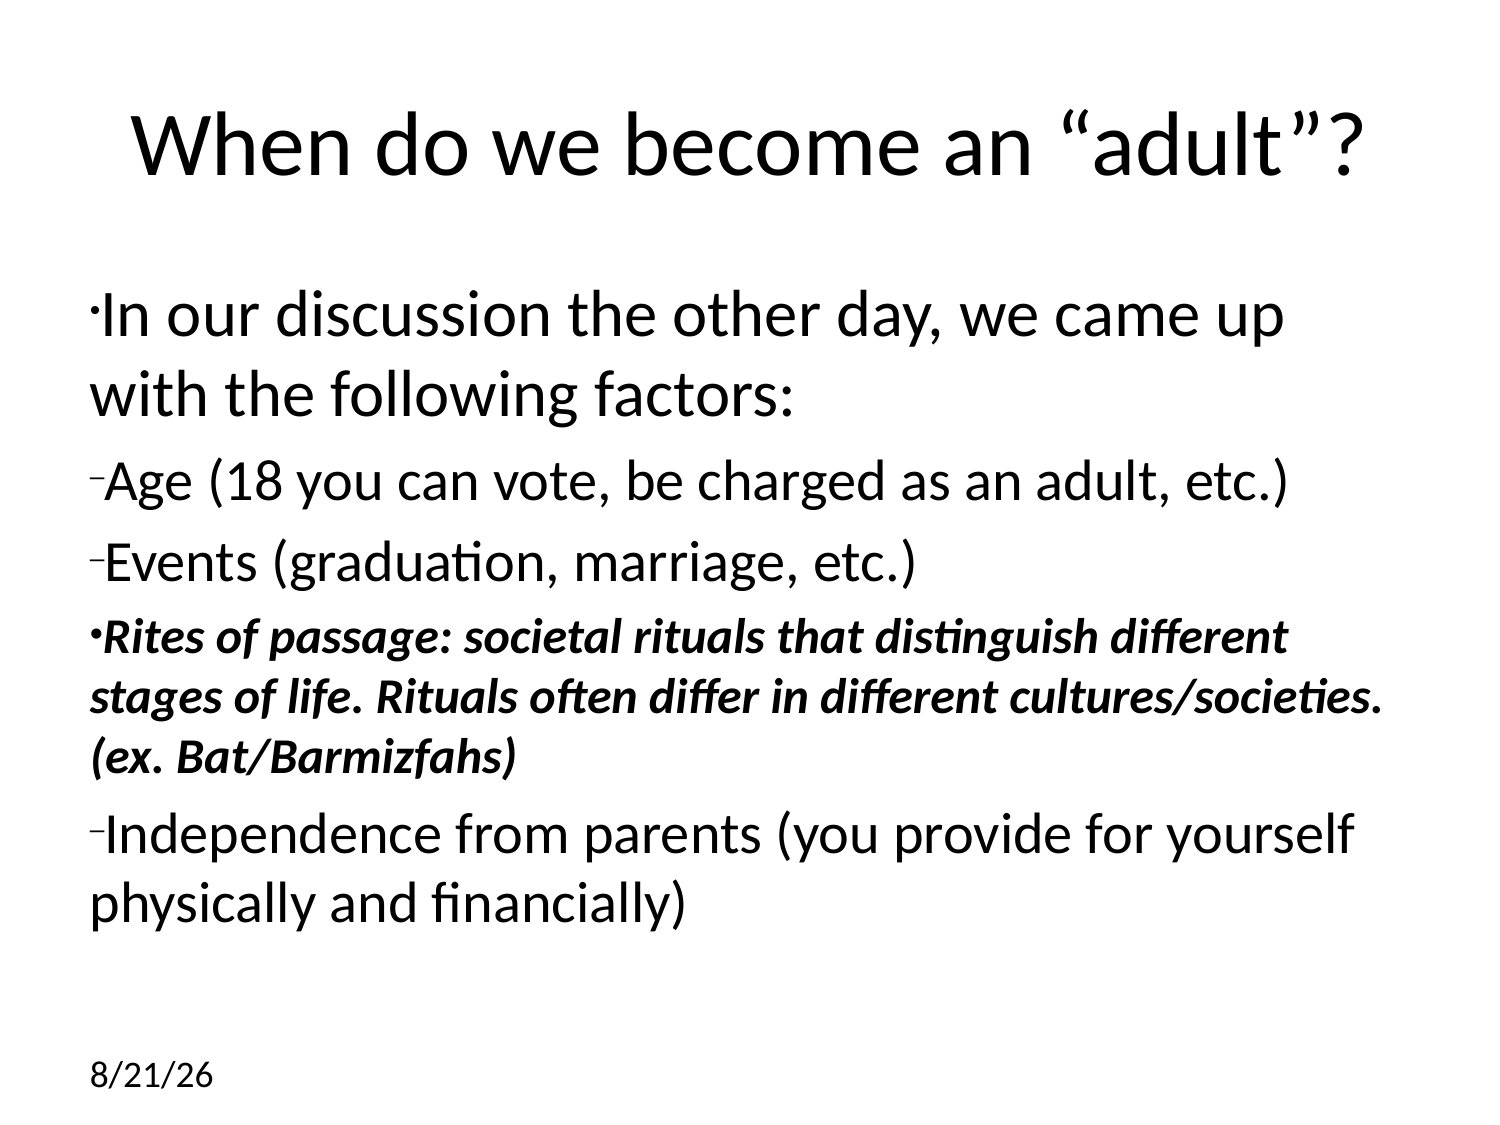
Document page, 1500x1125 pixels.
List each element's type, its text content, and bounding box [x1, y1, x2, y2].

list In our discussion the other day, we came up with the following factors: Age (18 you can vote, be charged as an adult, etc.) Events (graduation, marriage, etc.) Rites of passage: societal rituals that distinguish different stages of life. Rituals often differ in different cultures/societies. (ex. Bat/Barmizfahs) Independence from parents (you provide for yourself physically and financially) [75, 262, 1425, 1005]
text_box 11/5/2020 [75, 1042, 425, 1103]
title When do we become an “adult”? [75, 45, 1425, 233]
